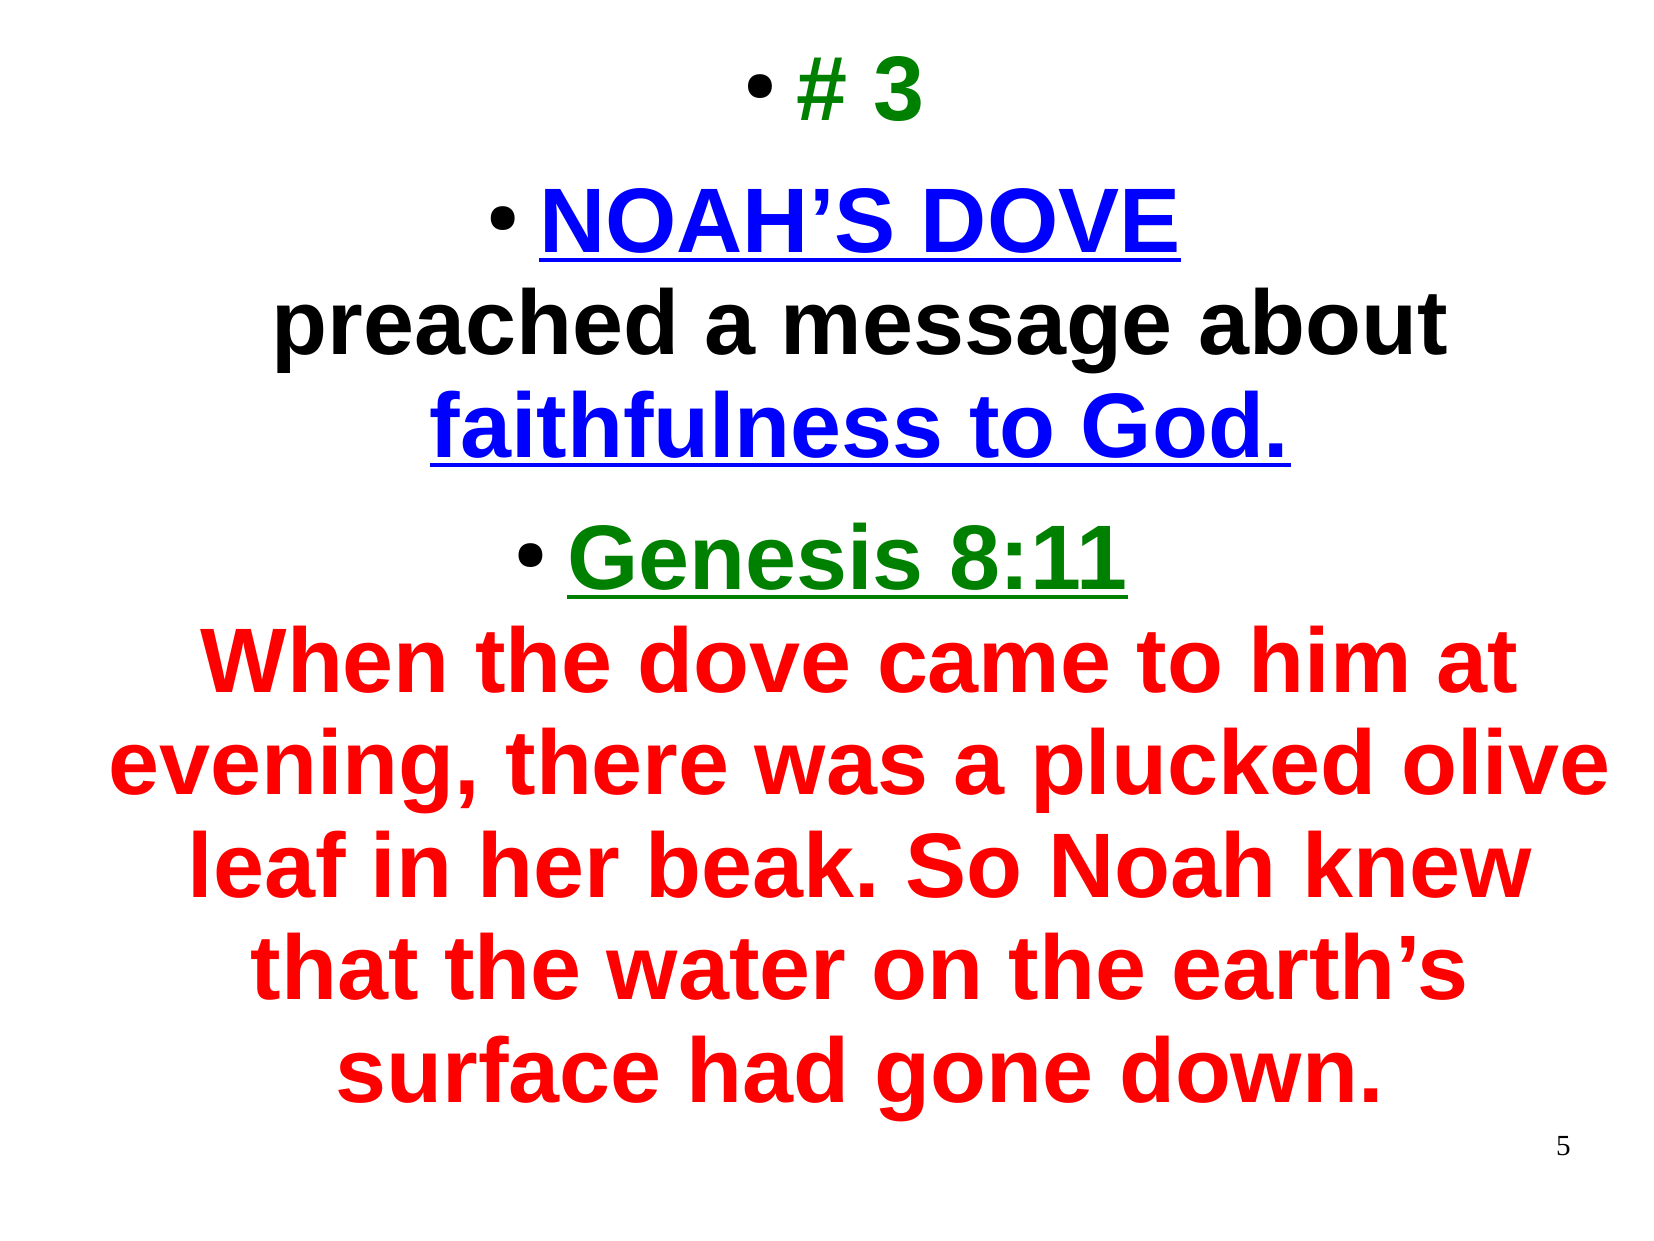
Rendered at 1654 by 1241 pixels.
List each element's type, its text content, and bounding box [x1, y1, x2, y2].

list # 3 NOAH’S DOVE preached a message about faithfulness to God. Genesis 8:11 When the dove came to him at evening, there was a plucked olive leaf in her beak. So Noah knew that the water on the earth’s surface had gone down. [37, 37, 1613, 1201]
